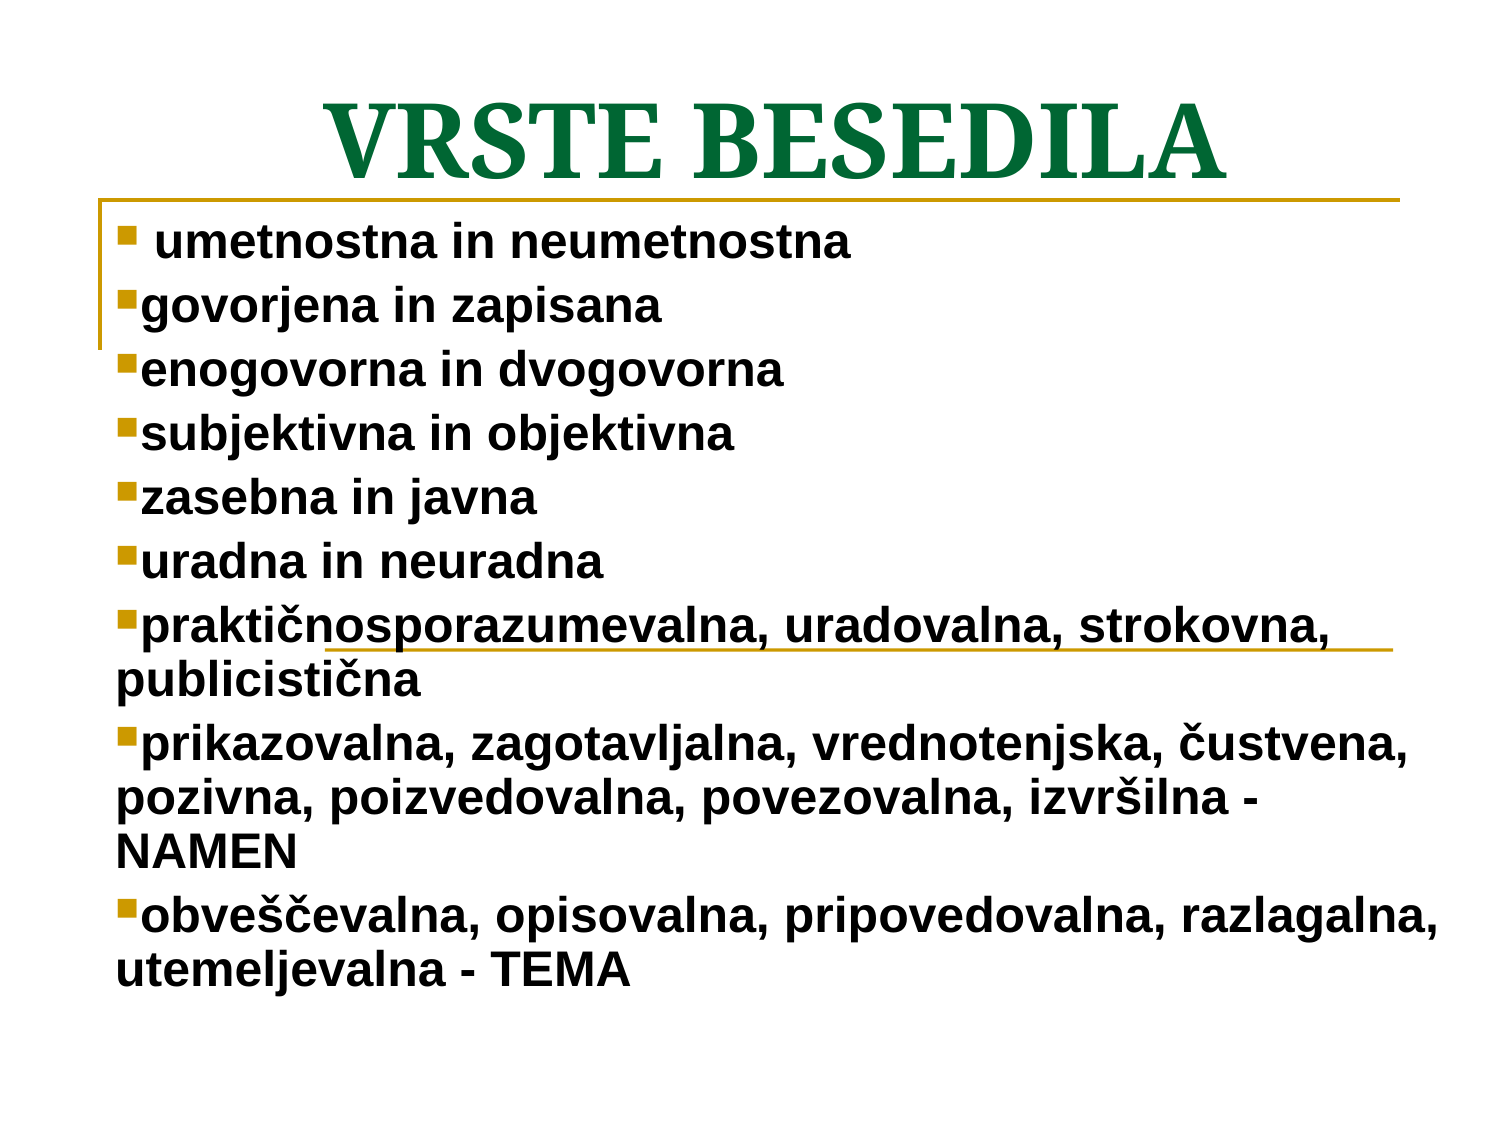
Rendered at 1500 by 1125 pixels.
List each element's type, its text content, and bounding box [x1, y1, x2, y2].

title VRSTE BESEDILA [150, 66, 1401, 208]
subtitle umetnostna in neumetnostna govorjena in zapisana enogovorna in dvogovorna subjektivna in objektivna zasebna in javna uradna in neuradna praktičnosporazumevalna, uradovalna, strokovna, publicistična prikazovalna, zagotavljalna, vrednotenjska, čustvena, pozivna, poizvedovalna, povezovalna, izvršilna - NAMEN obveščevalna, opisovalna, pripovedovalna, razlagalna, utemeljevalna - TEMA [100, 208, 1471, 1083]
